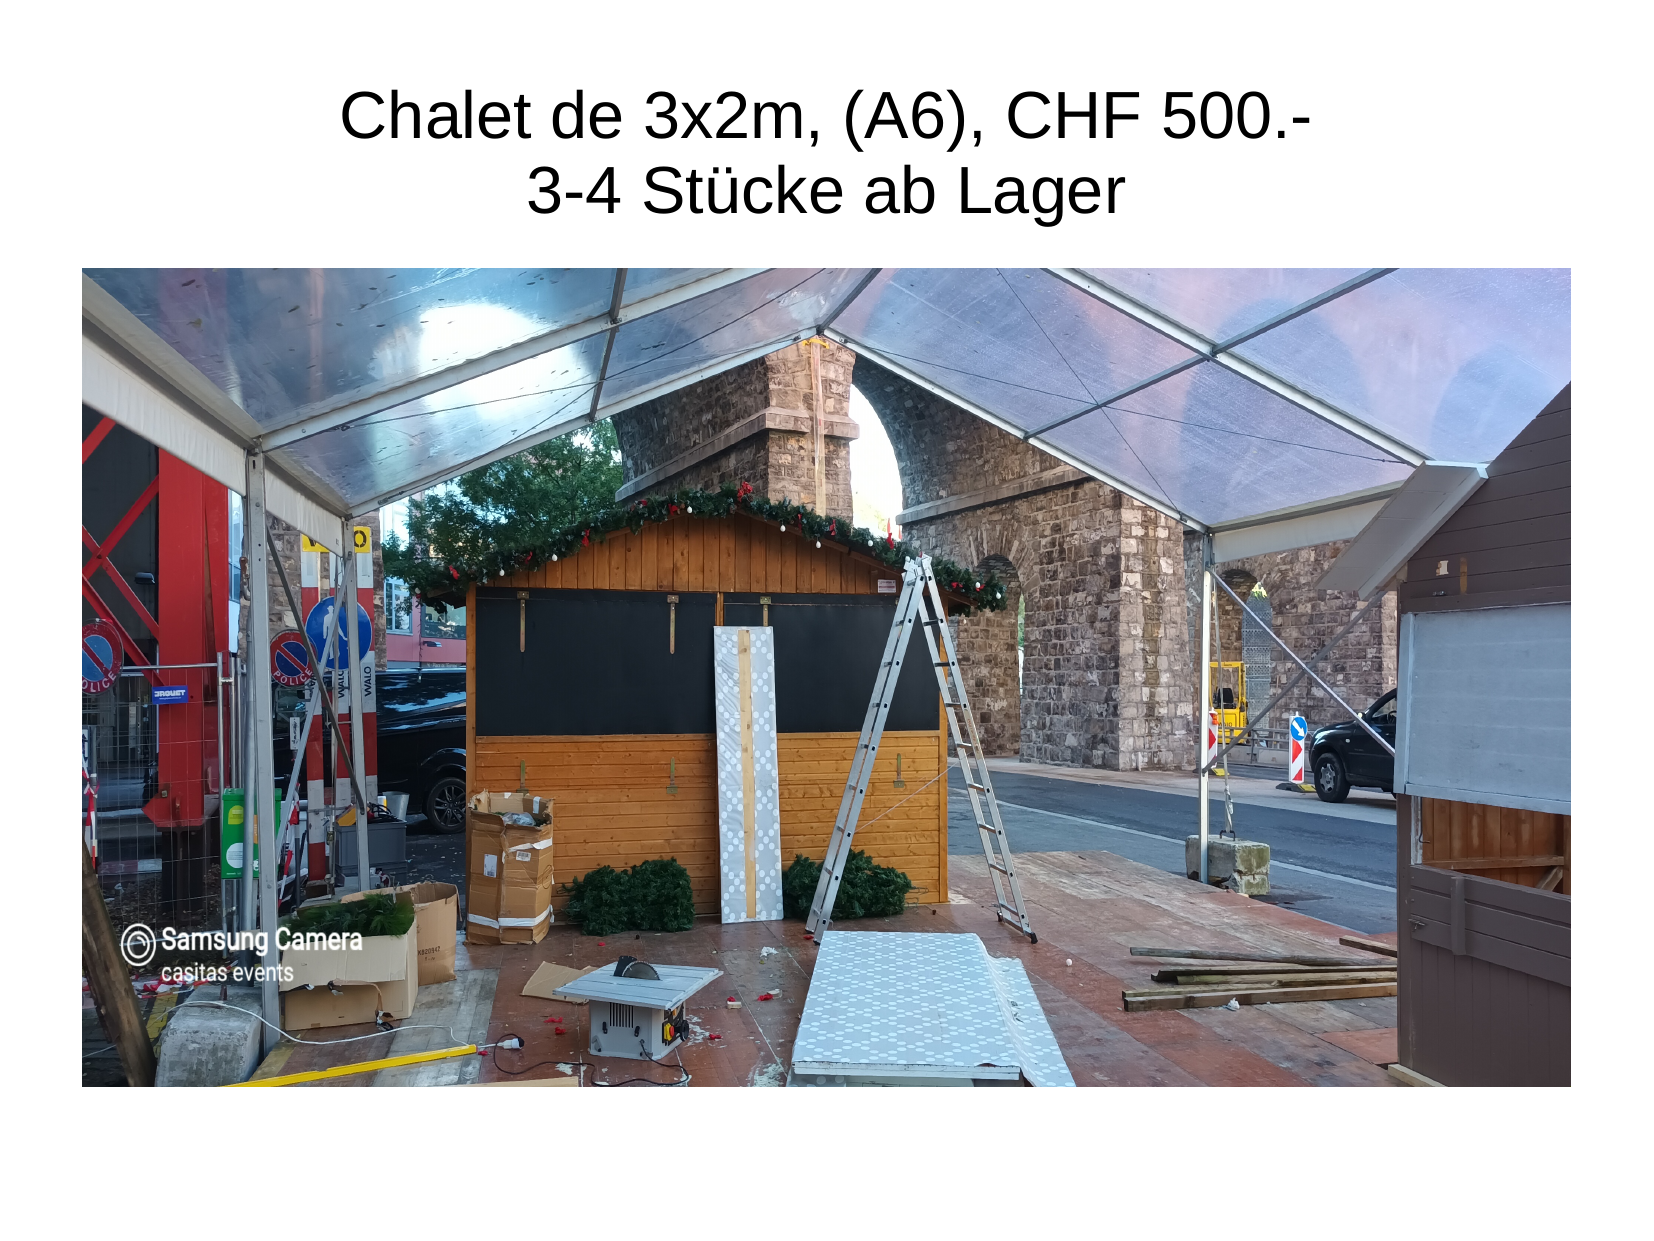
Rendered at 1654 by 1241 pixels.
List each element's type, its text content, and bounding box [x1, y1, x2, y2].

picture [82, 268, 1571, 1087]
title Chalet de 3x2m, (A6), CHF 500.- 3-4 Stücke ab Lager [82, 49, 1571, 257]
